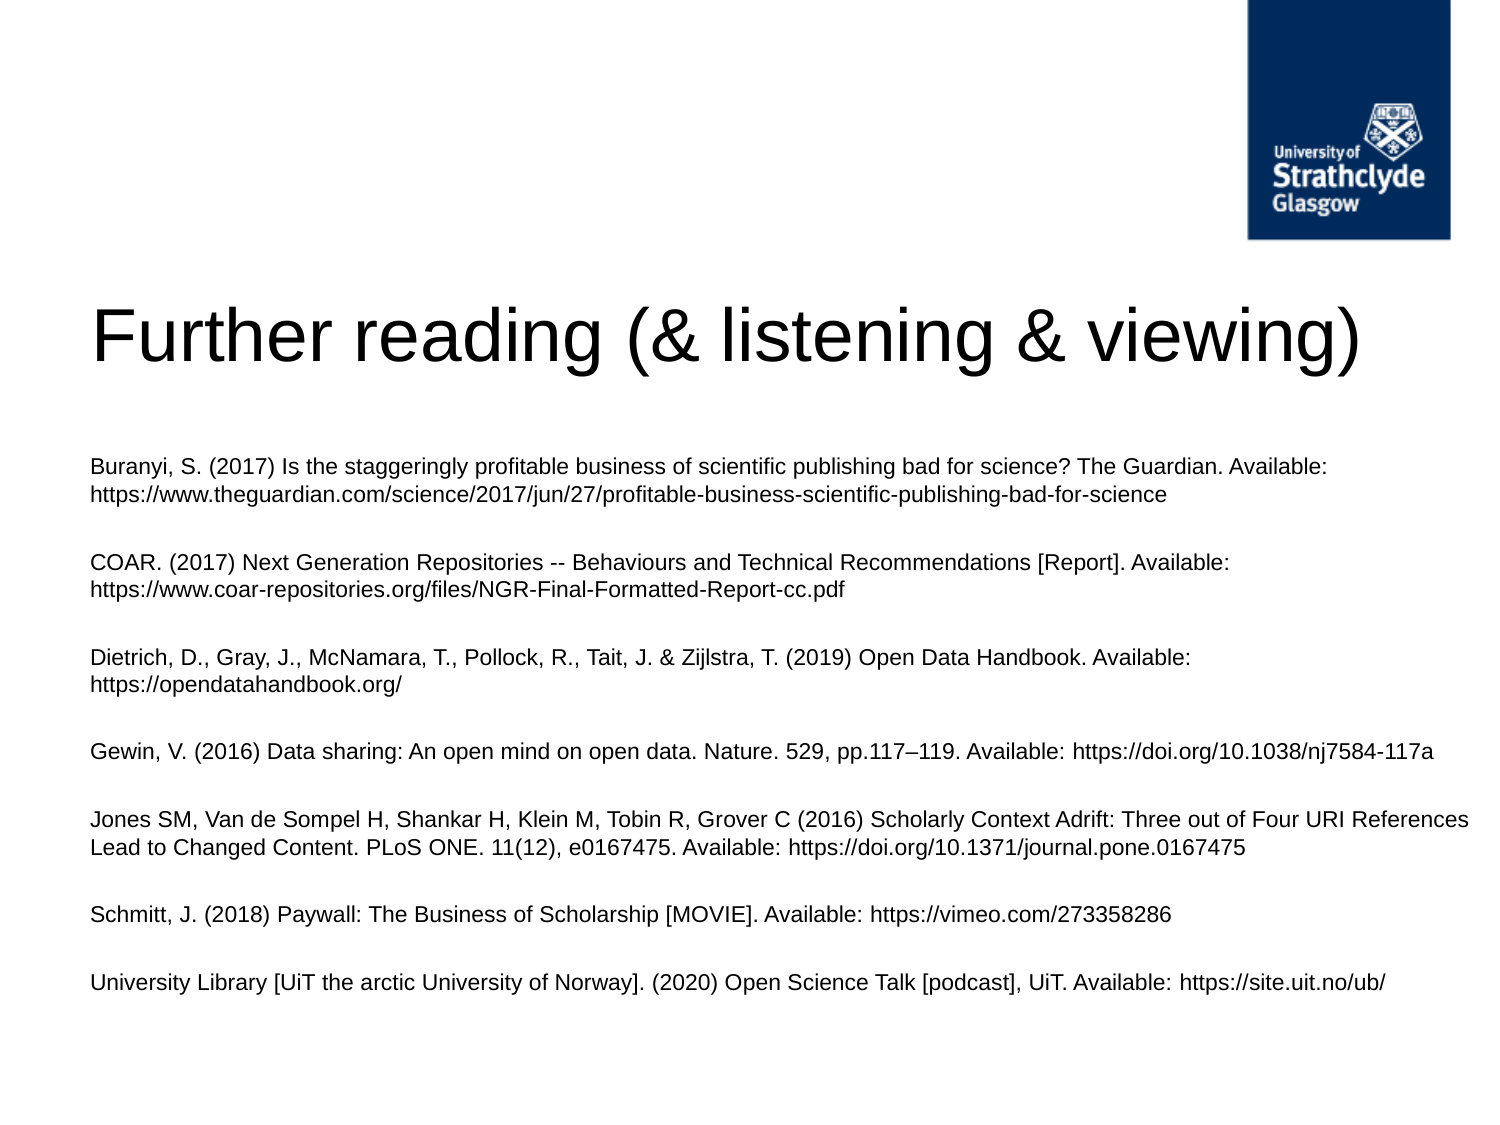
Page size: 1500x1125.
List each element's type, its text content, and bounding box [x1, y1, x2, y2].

list Buranyi, S. (2017) Is the staggeringly profitable business of scientific publishing bad for science? The Guardian. Available: https://www.theguardian.com/science/2017/jun/27/profitable-business-scientific-publishing-bad-for-science COAR. (2017) Next​​ Generation ​​Repositories -- Behaviours ​​and ​​Technical ​​Recommendations​​ [Report]. Available: https://www.coar-repositories.org/files/NGR-Final-Formatted-Report-cc.pdf Dietrich, D., Gray, J., McNamara, T., Pollock, R., Tait, J. & Zijlstra, T. (2019) Open Data Handbook. Available: https://opendatahandbook.org/ Gewin, V. (2016) Data sharing: An open mind on open data. Nature. 529, pp.117–119. Available: https://doi.org/10.1038/nj7584-117a Jones SM, Van de Sompel H, Shankar H, Klein M, Tobin R, Grover C (2016) Scholarly Context Adrift: Three out of Four URI References Lead to Changed Content. PLoS ONE. 11(12), e0167475. Available: https://doi.org/10.1371/journal.pone.0167475 Schmitt, J. (2018) Paywall: The Business of Scholarship [MOVIE]. Available: https://vimeo.com/273358286 University Library [UiT the arctic University of Norway]. (2020) Open Science Talk [podcast], UiT. Available: https://site.uit.no/ub/ [75, 444, 1500, 1083]
title Further reading (& listening & viewing) [76, 278, 1424, 398]
